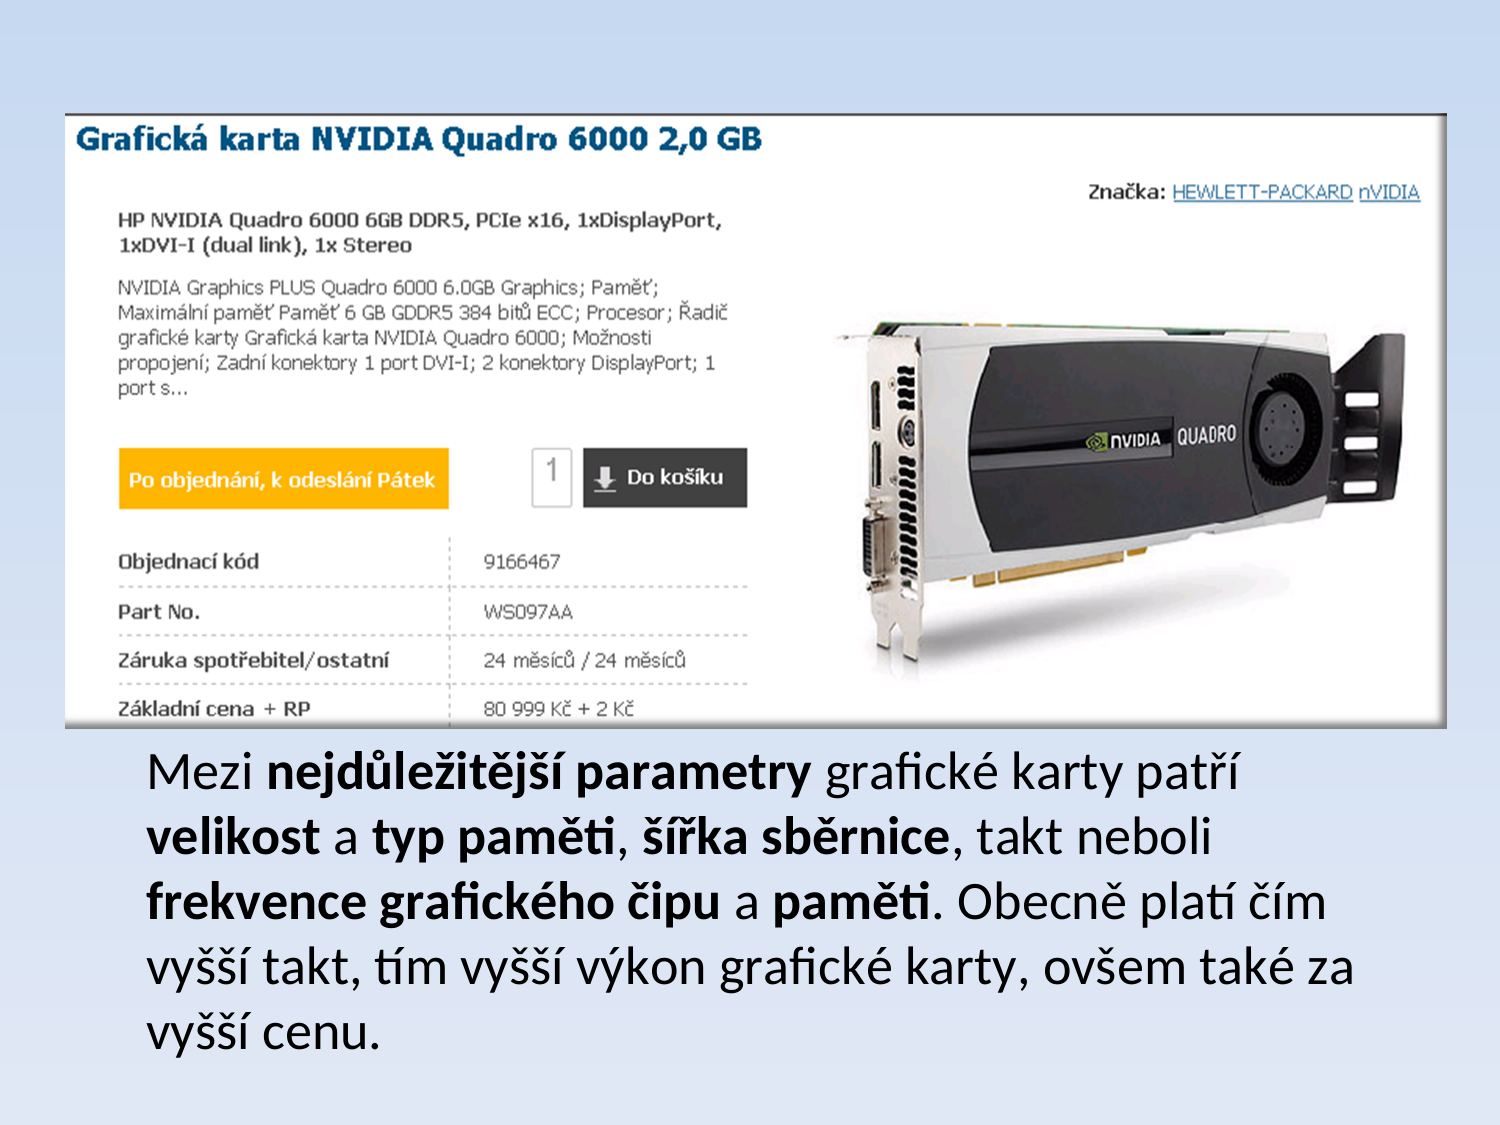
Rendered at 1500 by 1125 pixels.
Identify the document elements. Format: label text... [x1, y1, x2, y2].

list Mezi nejdůležitější parametry grafické karty patří velikost a typ paměti, šířka sběrnice, takt neboli frekvence grafického čipu a paměti. Obecně platí čím vyšší takt, tím vyšší výkon grafické karty, ovšem také za vyšší cenu. [75, 729, 1426, 1083]
picture [65, 113, 1447, 729]
